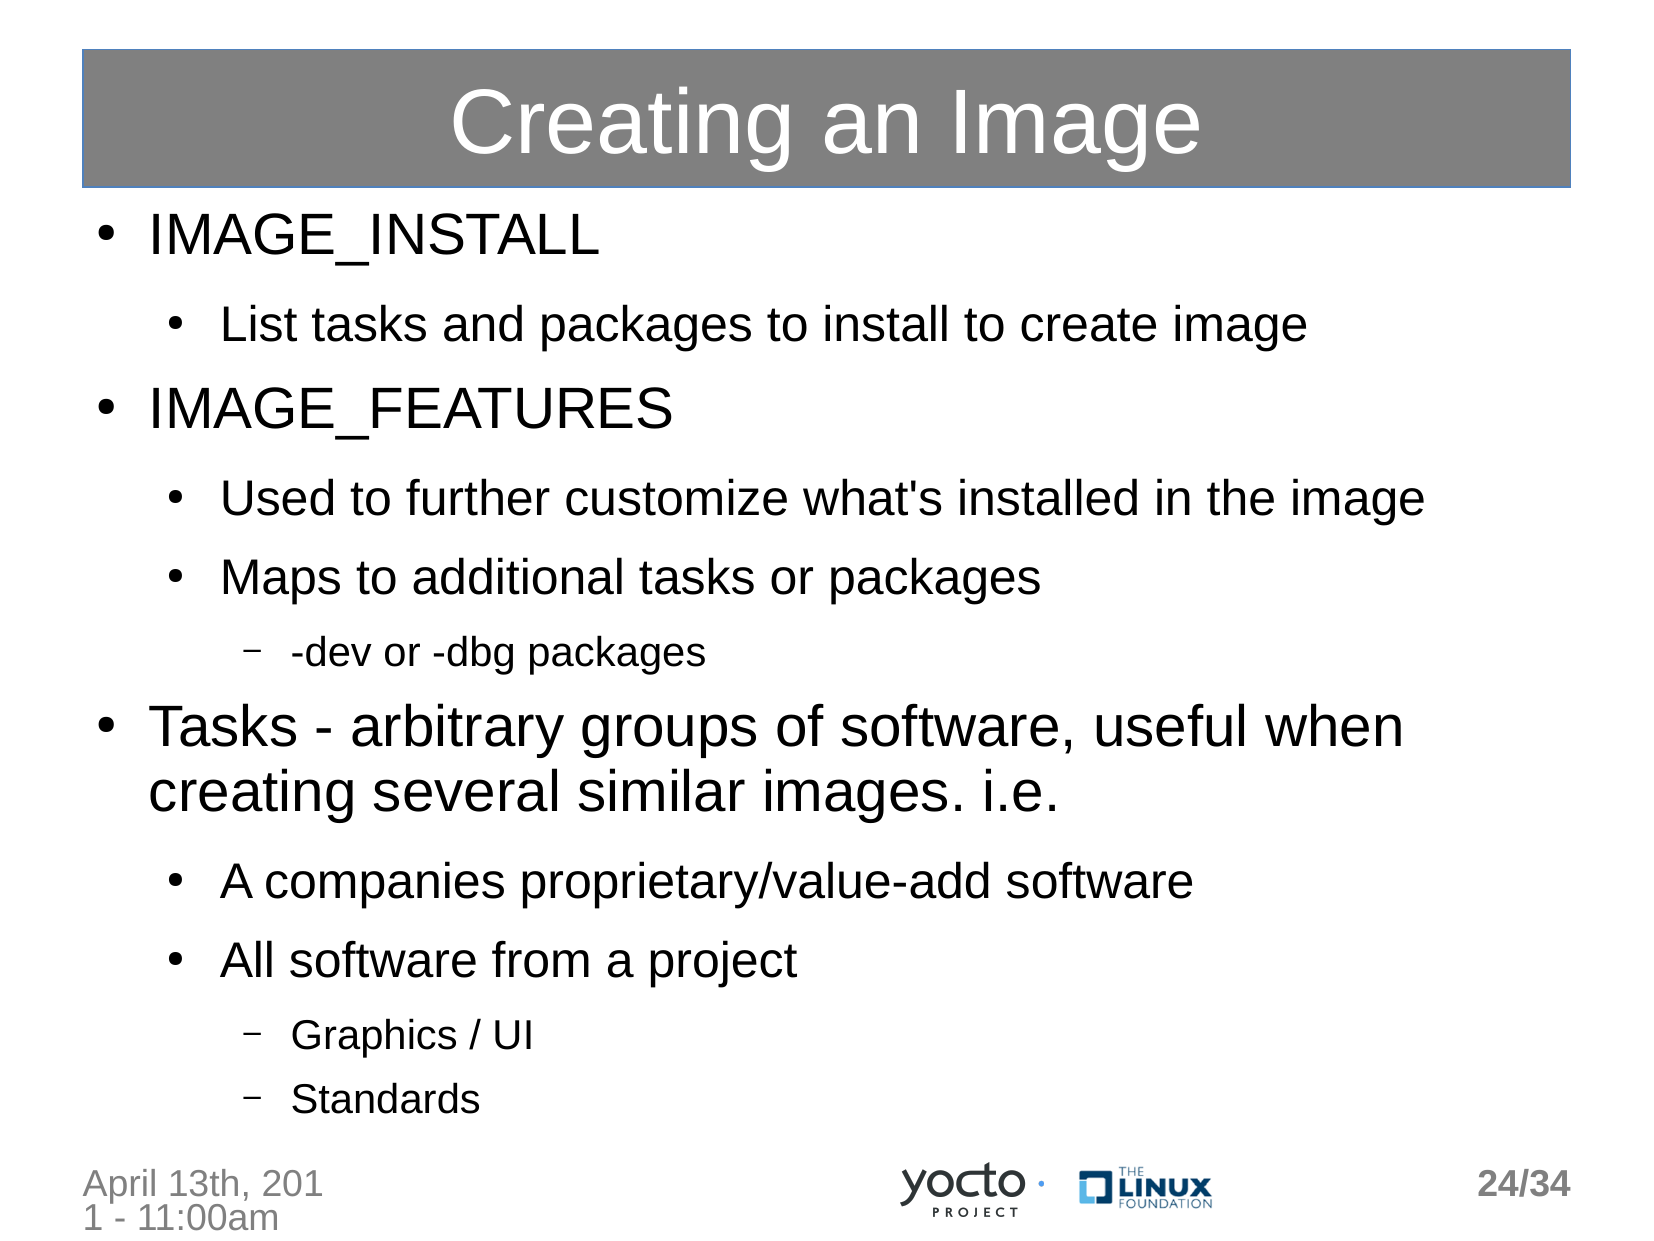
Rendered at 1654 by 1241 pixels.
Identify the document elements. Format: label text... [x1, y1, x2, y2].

list IMAGE_INSTALL List tasks and packages to install to create image IMAGE_FEATURES Used to further customize what's installed in the image Maps to additional tasks or packages -dev or -dbg packages Tasks - arbitrary groups of software, useful when creating several similar images. i.e. A companies proprietary/value-add software All software from a project Graphics / UI Standards [78, 201, 1567, 1144]
title Creating an Image [82, 56, 1571, 188]
picture [1075, 1162, 1215, 1211]
picture [900, 1162, 1044, 1217]
